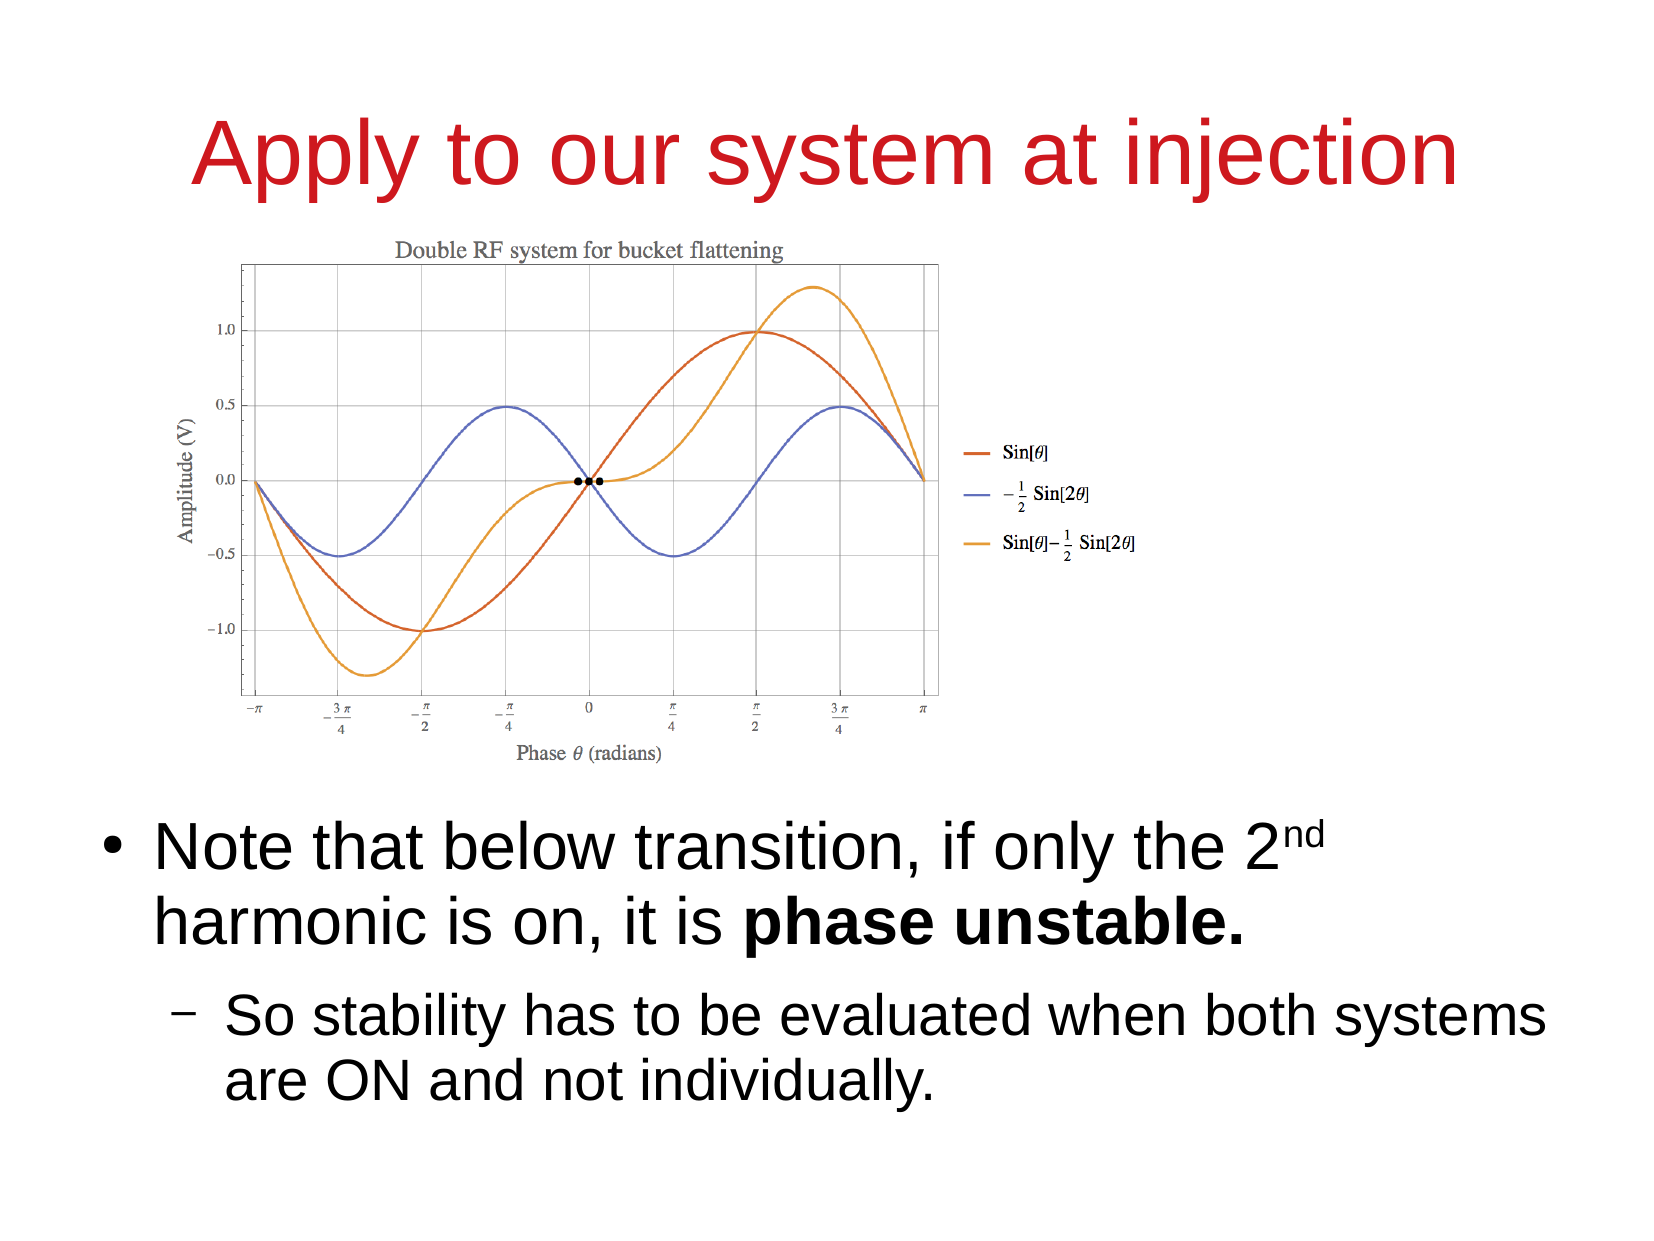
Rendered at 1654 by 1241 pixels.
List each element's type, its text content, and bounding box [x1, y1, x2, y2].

title Apply to our system at injection [82, 49, 1571, 257]
picture [176, 224, 1178, 787]
list Note that below transition, if only the 2nd harmonic is on, it is phase unstable. So stability has to be evaluated when both systems are ON and not individually. [83, 809, 1572, 1133]
